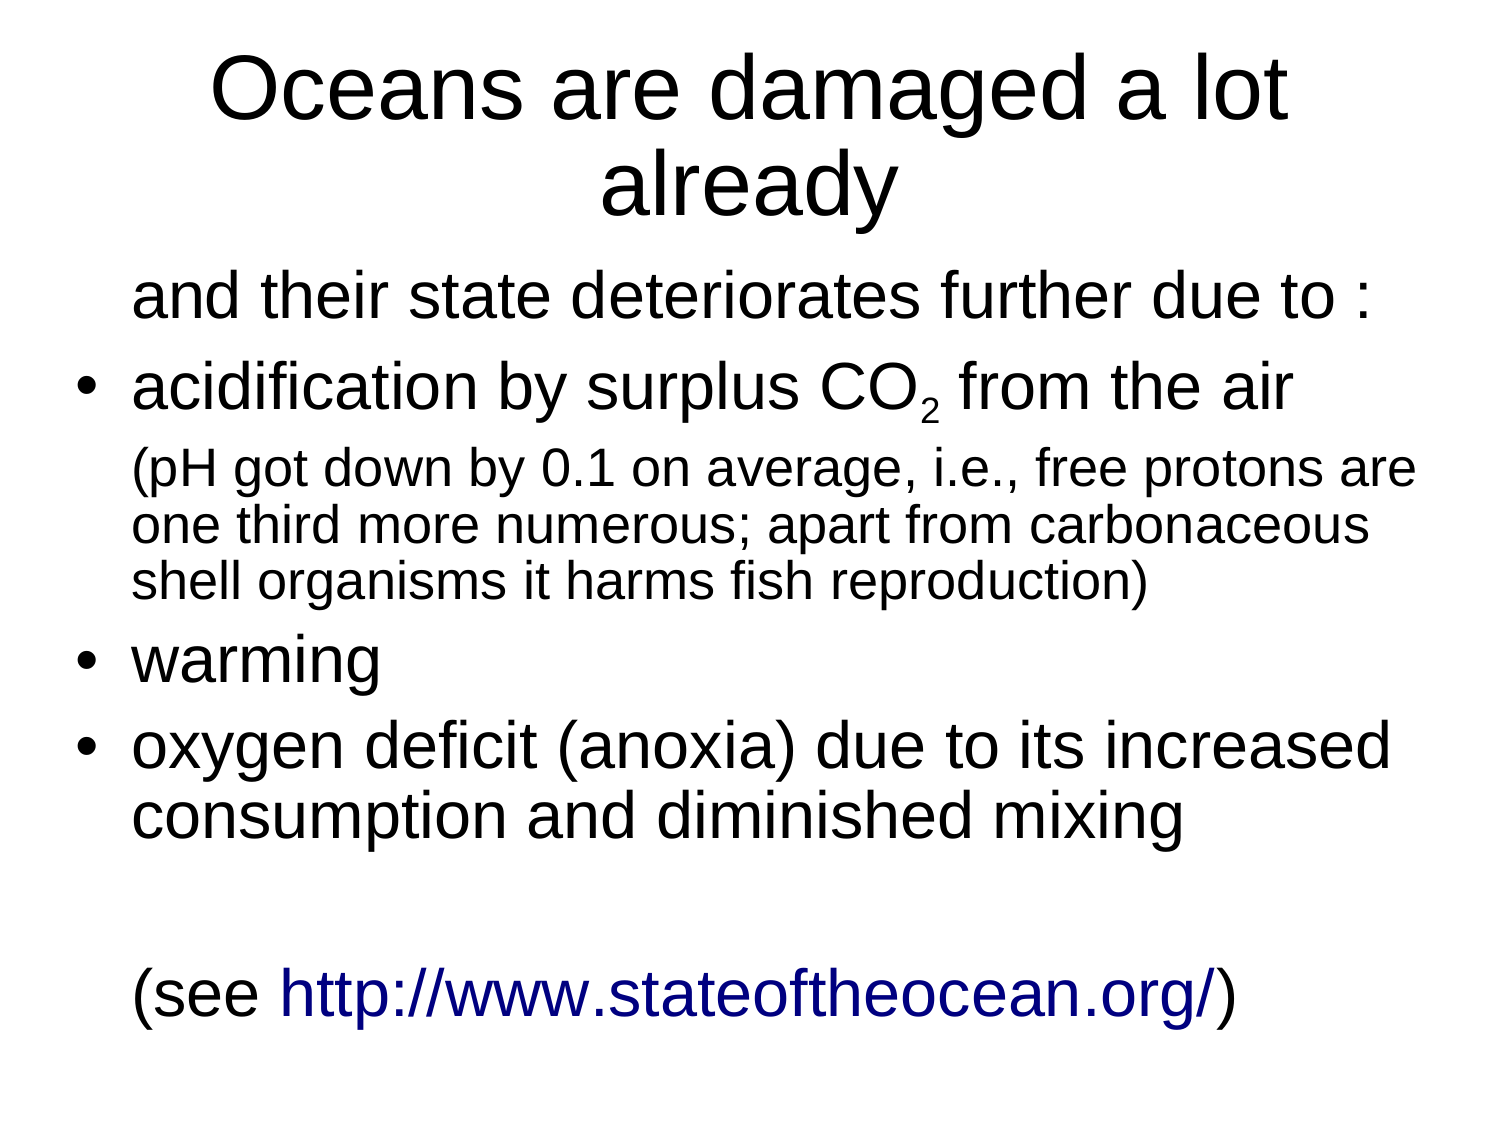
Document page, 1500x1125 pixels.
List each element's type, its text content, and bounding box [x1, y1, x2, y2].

list and their state deteriorates further due to : acidification by surplus CO2 from the air (pH got down by 0.1 on average, i.e., free protons are one third more numerous; apart from carbonaceous shell organisms it harms fish reproduction) warming oxygen deficit (anoxia) due to its increased consumption and diminished mixing (see http://www.stateoftheocean.org/) [75, 262, 1425, 1125]
title Oceans are damaged a lot already [75, 21, 1425, 257]
